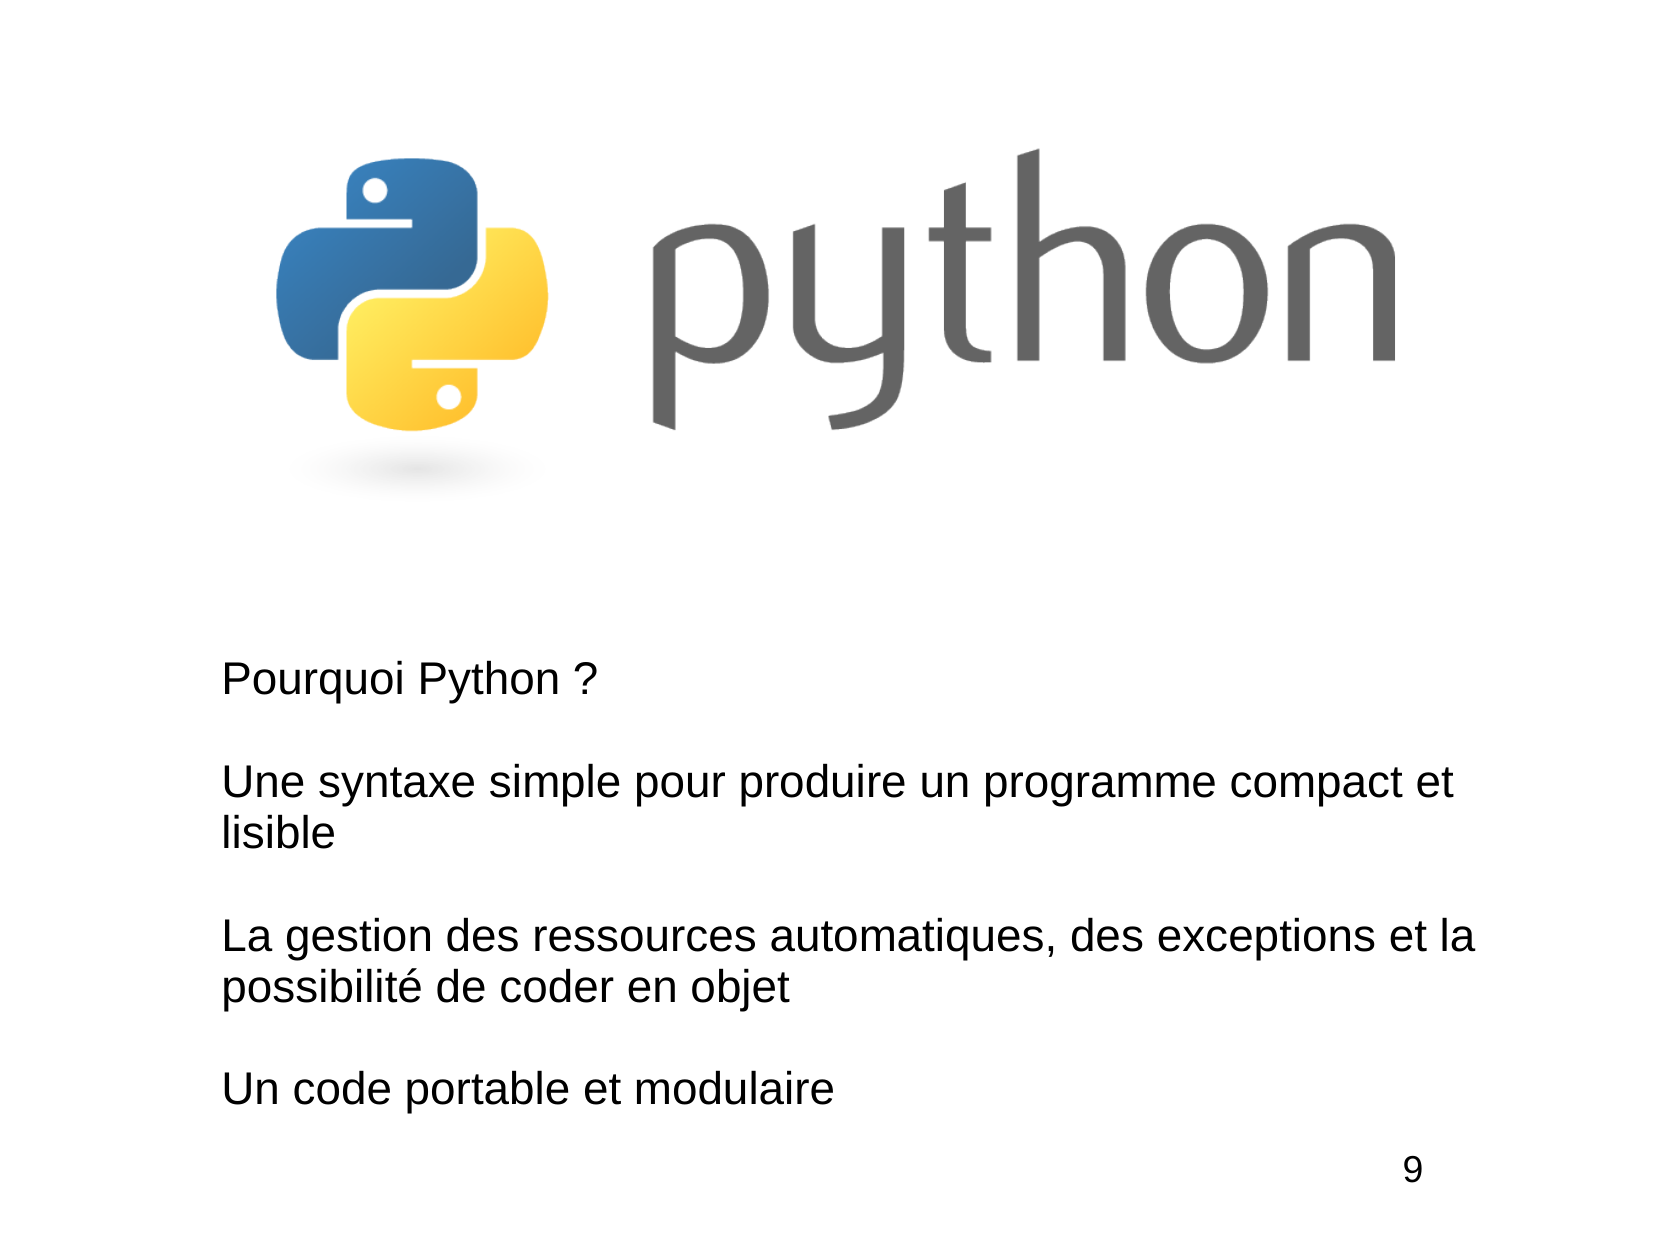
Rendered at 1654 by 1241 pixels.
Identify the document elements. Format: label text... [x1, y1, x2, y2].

picture [82, 77, 1560, 577]
text_box Pourquoi Python ? Une syntaxe simple pour produire un programme compact et lisible La gestion des ressources automatiques, des exceptions et la possibilité de coder en objet Un code portable et modulaire [206, 645, 1506, 1120]
